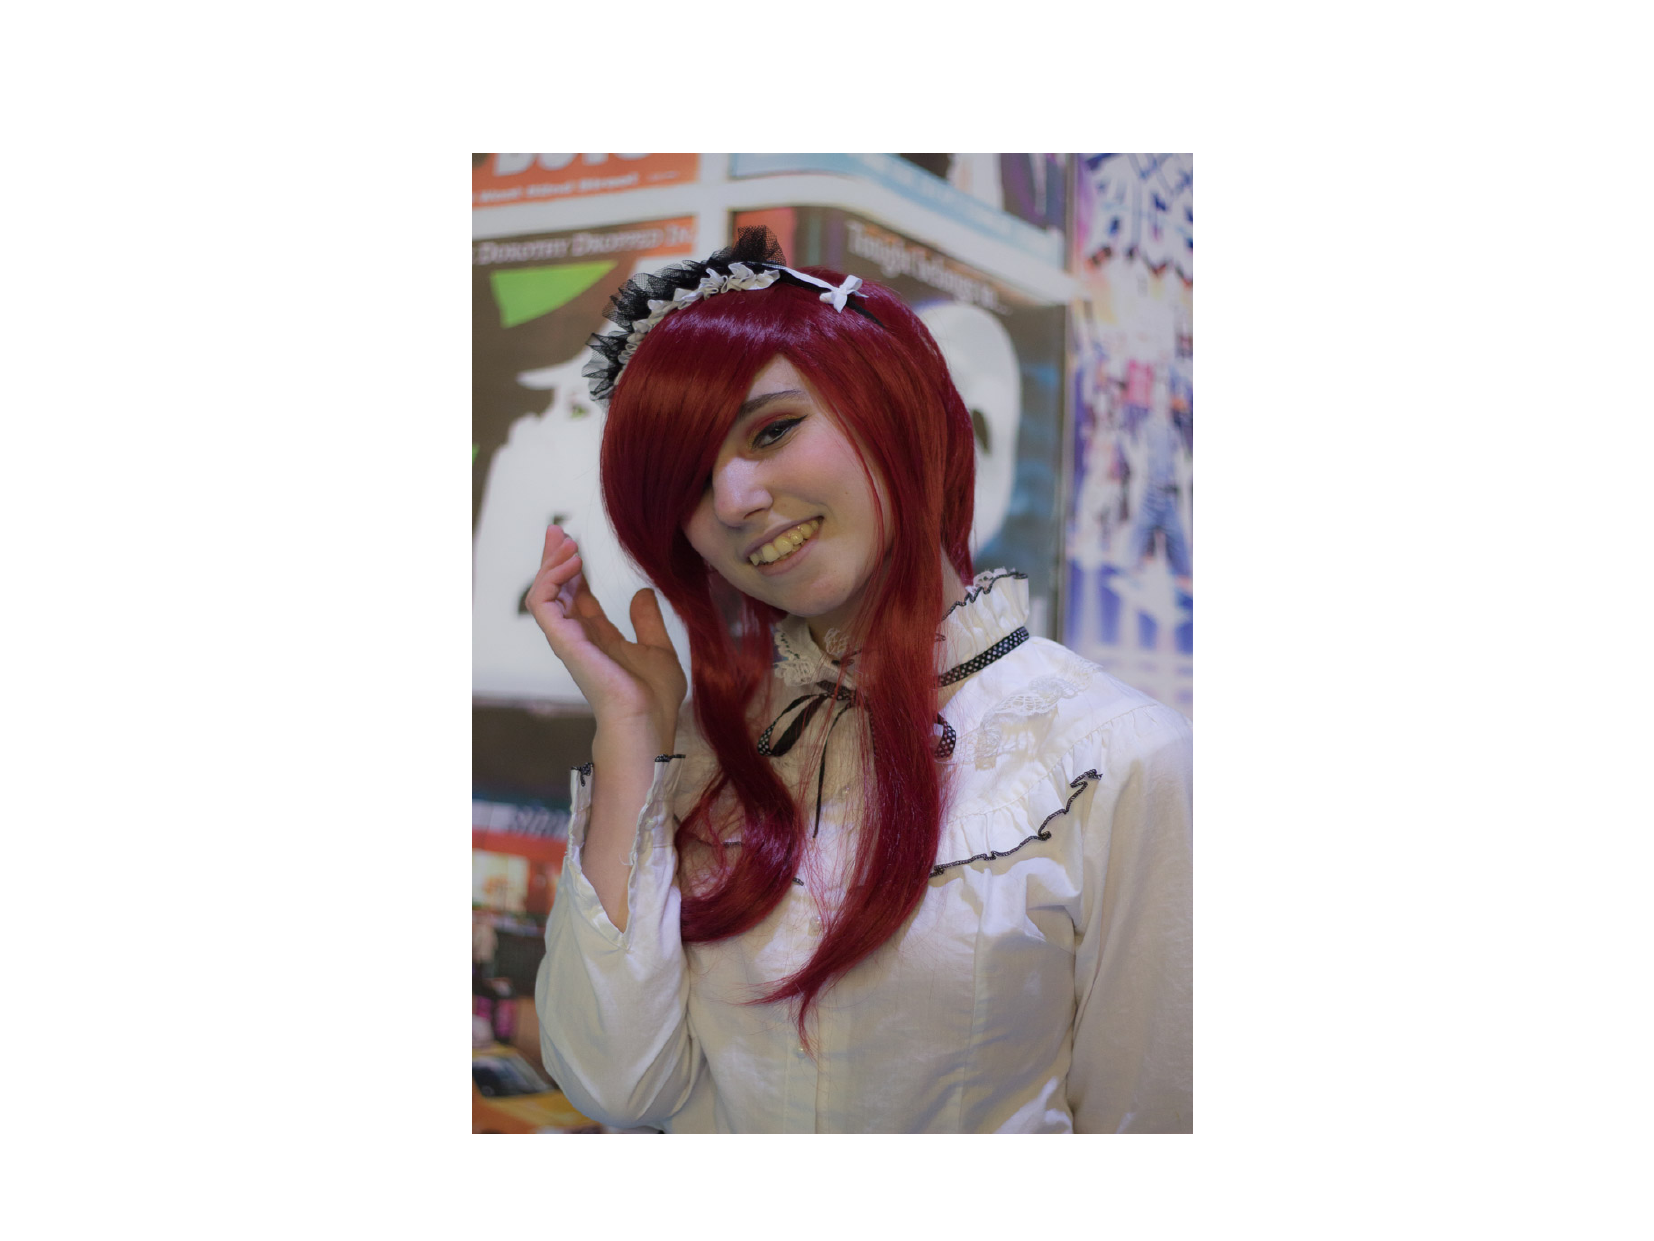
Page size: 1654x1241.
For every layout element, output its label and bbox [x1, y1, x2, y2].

picture [472, 153, 1193, 1134]
